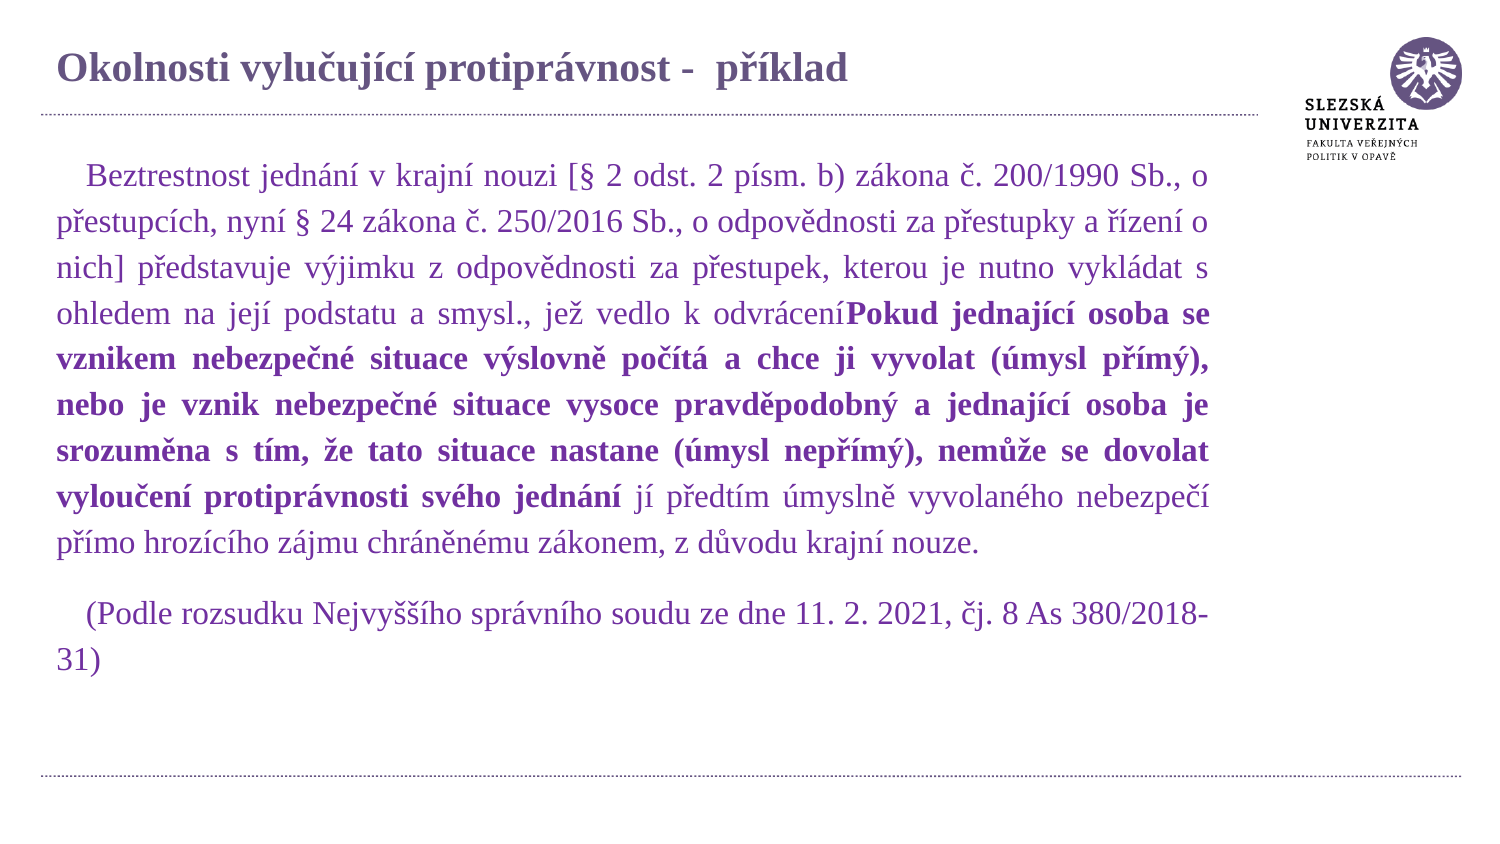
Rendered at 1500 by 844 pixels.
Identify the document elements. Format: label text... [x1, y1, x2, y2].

text_box Beztrestnost jednání v krajní nouzi [§ 2 odst. 2 písm. b) zákona č. 200/1990 Sb., o přestupcích, nyní § 24 zákona č. 250/2016 Sb., o odpovědnosti za přestupky a řízení o nich] představuje výjimku z odpovědnosti za přestupek, kterou je nutno vykládat s ohledem na její podstatu a smysl., jež vedlo k odvráceníPokud jednající osoba se vznikem nebezpečné situace výslovně počítá a chce ji vyvolat (úmysl přímý), nebo je vznik nebezpečné situace vysoce pravděpodobný a jednající osoba je srozuměna s tím, že tato situace nastane (úmysl nepřímý), nemůže se dovolat vyloučení protiprávnosti svého jednání jí předtím úmyslně vyvolaného nebezpečí přímo hrozícího zájmu chráněnému zákonem, z důvodu krajní nouze. (Podle rozsudku Nejvyššího správního soudu ze dne 11. 2. 2021, čj. 8 As 380/2018-31) [41, 139, 1226, 713]
title Okolnosti vylučující protiprávnost - příklad [41, 32, 1325, 116]
